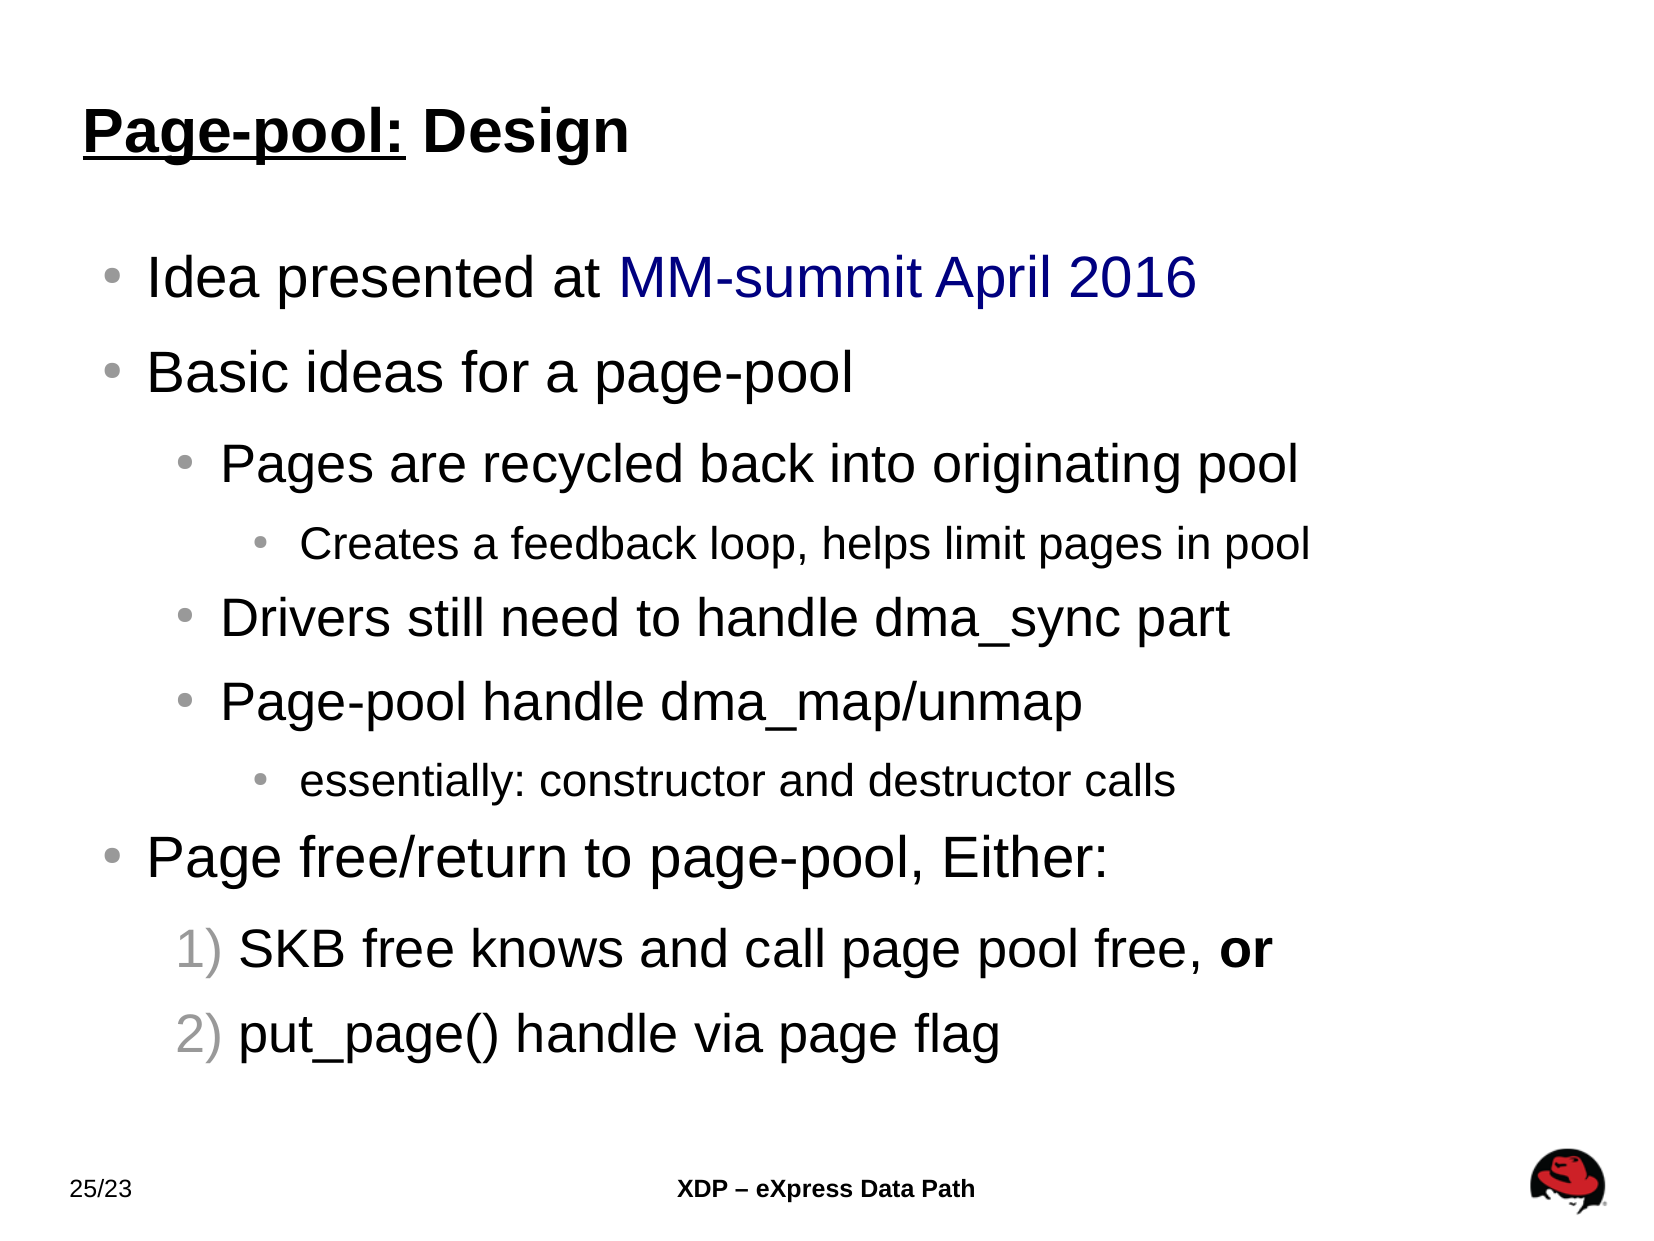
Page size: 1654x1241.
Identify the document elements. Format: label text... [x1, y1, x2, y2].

list Idea presented at MM-summit April 2016 Basic ideas for a page-pool Pages are recycled back into originating pool Creates a feedback loop, helps limit pages in pool Drivers still need to handle dma_sync part Page-pool handle dma_map/unmap essentially: constructor and destructor calls Page free/return to page-pool, Either: SKB free knows and call page pool free, or put_page() handle via page flag [86, 244, 1576, 1064]
title Page-pool: Design [82, 37, 1571, 226]
picture [1529, 1146, 1613, 1224]
